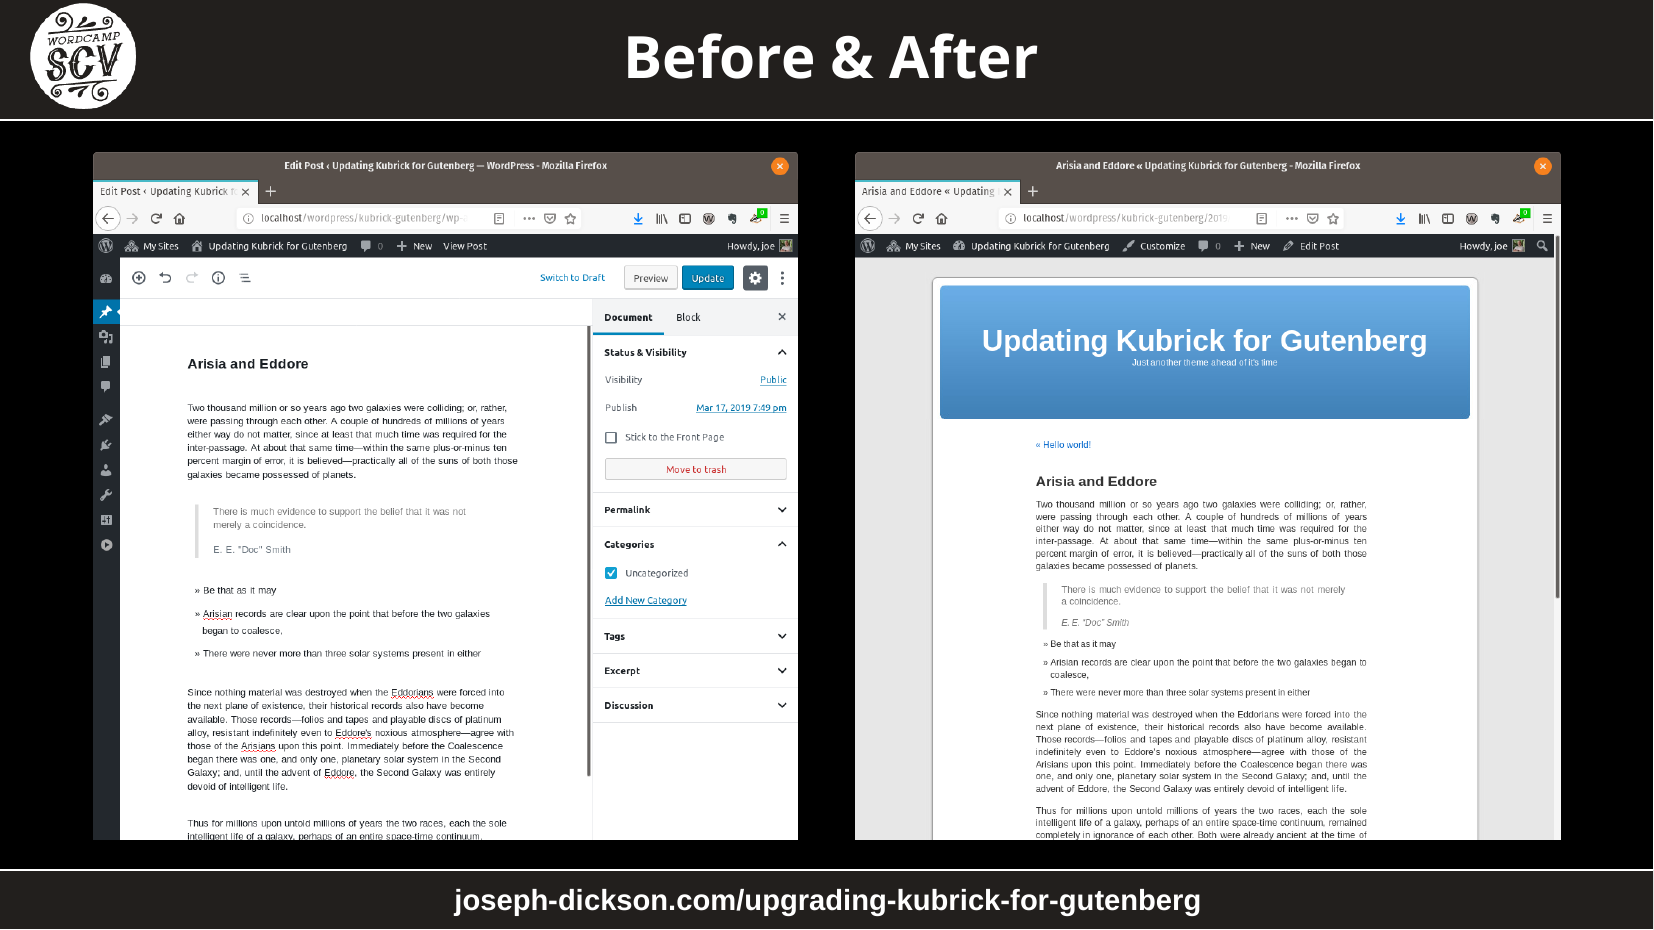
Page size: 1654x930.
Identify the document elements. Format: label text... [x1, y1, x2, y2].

picture [103, 307, 110, 314]
picture [30, 3, 87, 109]
picture [93, 152, 798, 841]
picture [855, 152, 1561, 840]
title Before & After [87, 0, 1576, 134]
